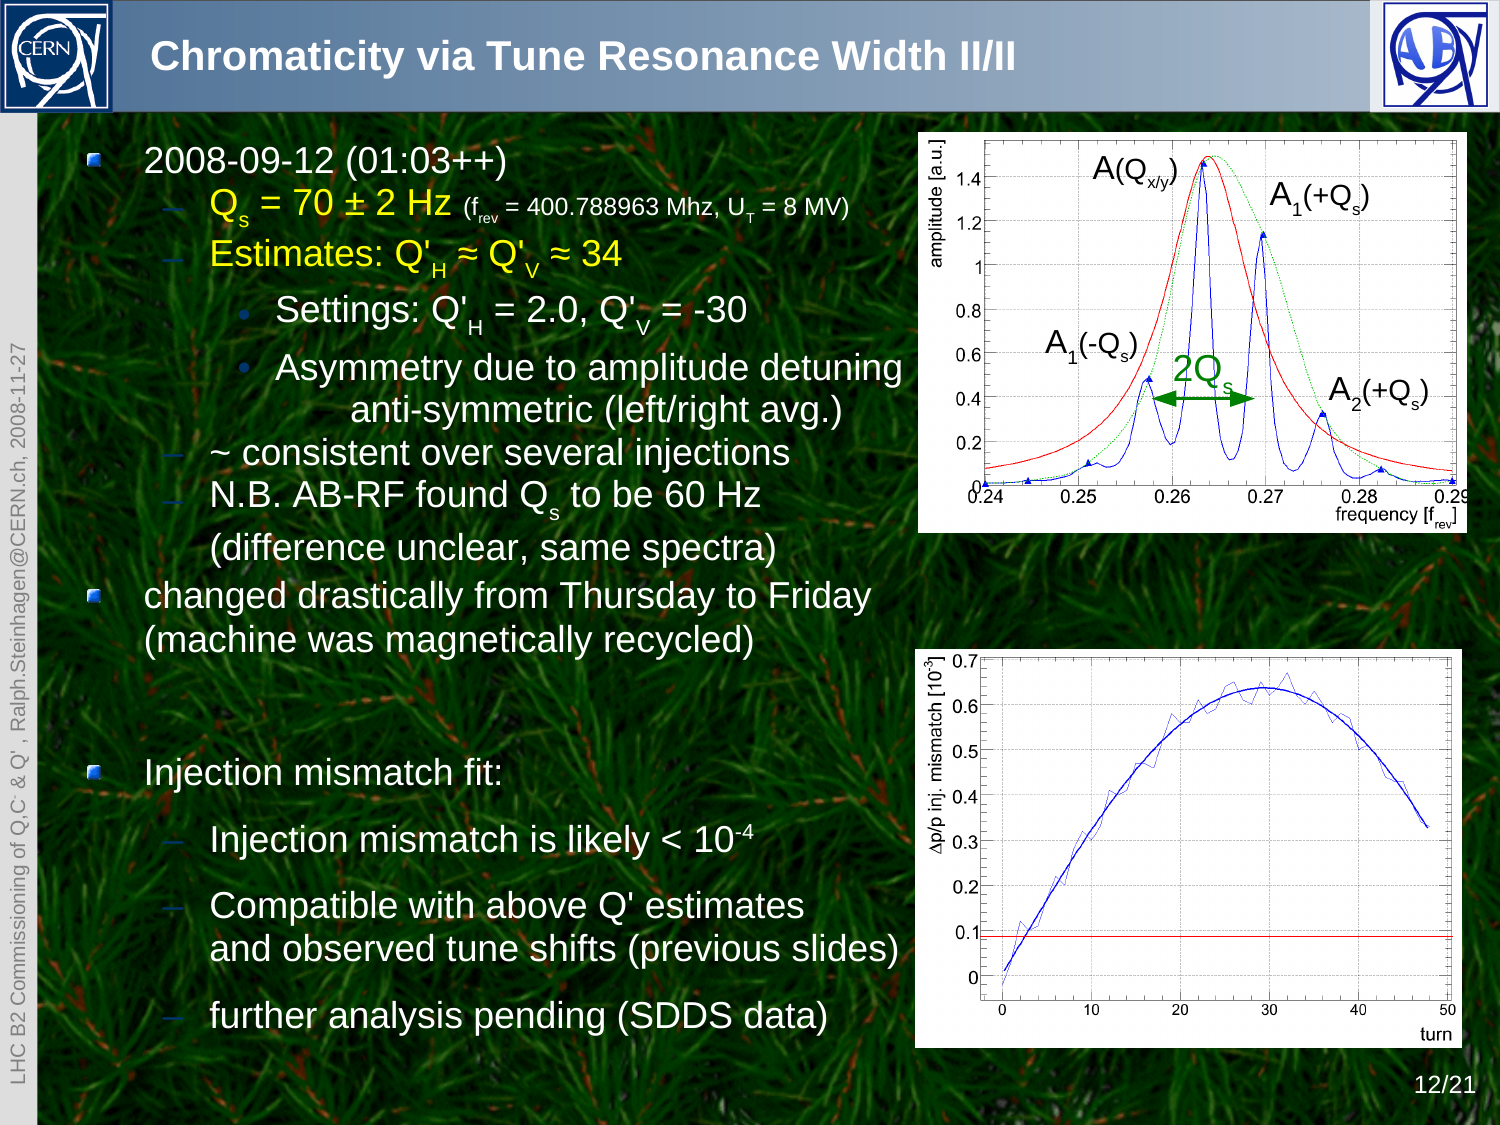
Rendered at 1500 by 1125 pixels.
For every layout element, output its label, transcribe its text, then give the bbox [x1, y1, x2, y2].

text_box A1(-Qs) [1030, 315, 1205, 376]
picture [1382, 1, 1489, 108]
text_box A2(+Qs) [1313, 363, 1489, 423]
list 2008-09-12 (01:03++) Qs = 70 ± 2 Hz (frev = 400.788963 Mhz, UT = 8 MV) Estimates: Q'H ≈ Q'V ≈ 34 Settings: Q'H = 2.0, Q'V = -30 Asymmetry due to amplitude detuning anti-symmetric (left/right avg.) ~ consistent over several injections N.B. AB-RF found Qs to be 60 Hz (difference unclear, same spectra) changed drastically from Thursday to Friday (machine was magnetically recycled) Injection mismatch fit: Injection mismatch is likely < 10-4 Compatible with above Q' estimates and observed tune shifts (previous slides) further analysis pending (SDDS data) [87, 137, 1438, 1037]
text_box A1(+Qs) [1254, 168, 1430, 229]
picture [0, 0, 1500, 1125]
text_box A(Qx/y) [1077, 141, 1270, 200]
title Chromaticity via Tune Resonance Width II/II [150, 7, 1285, 106]
